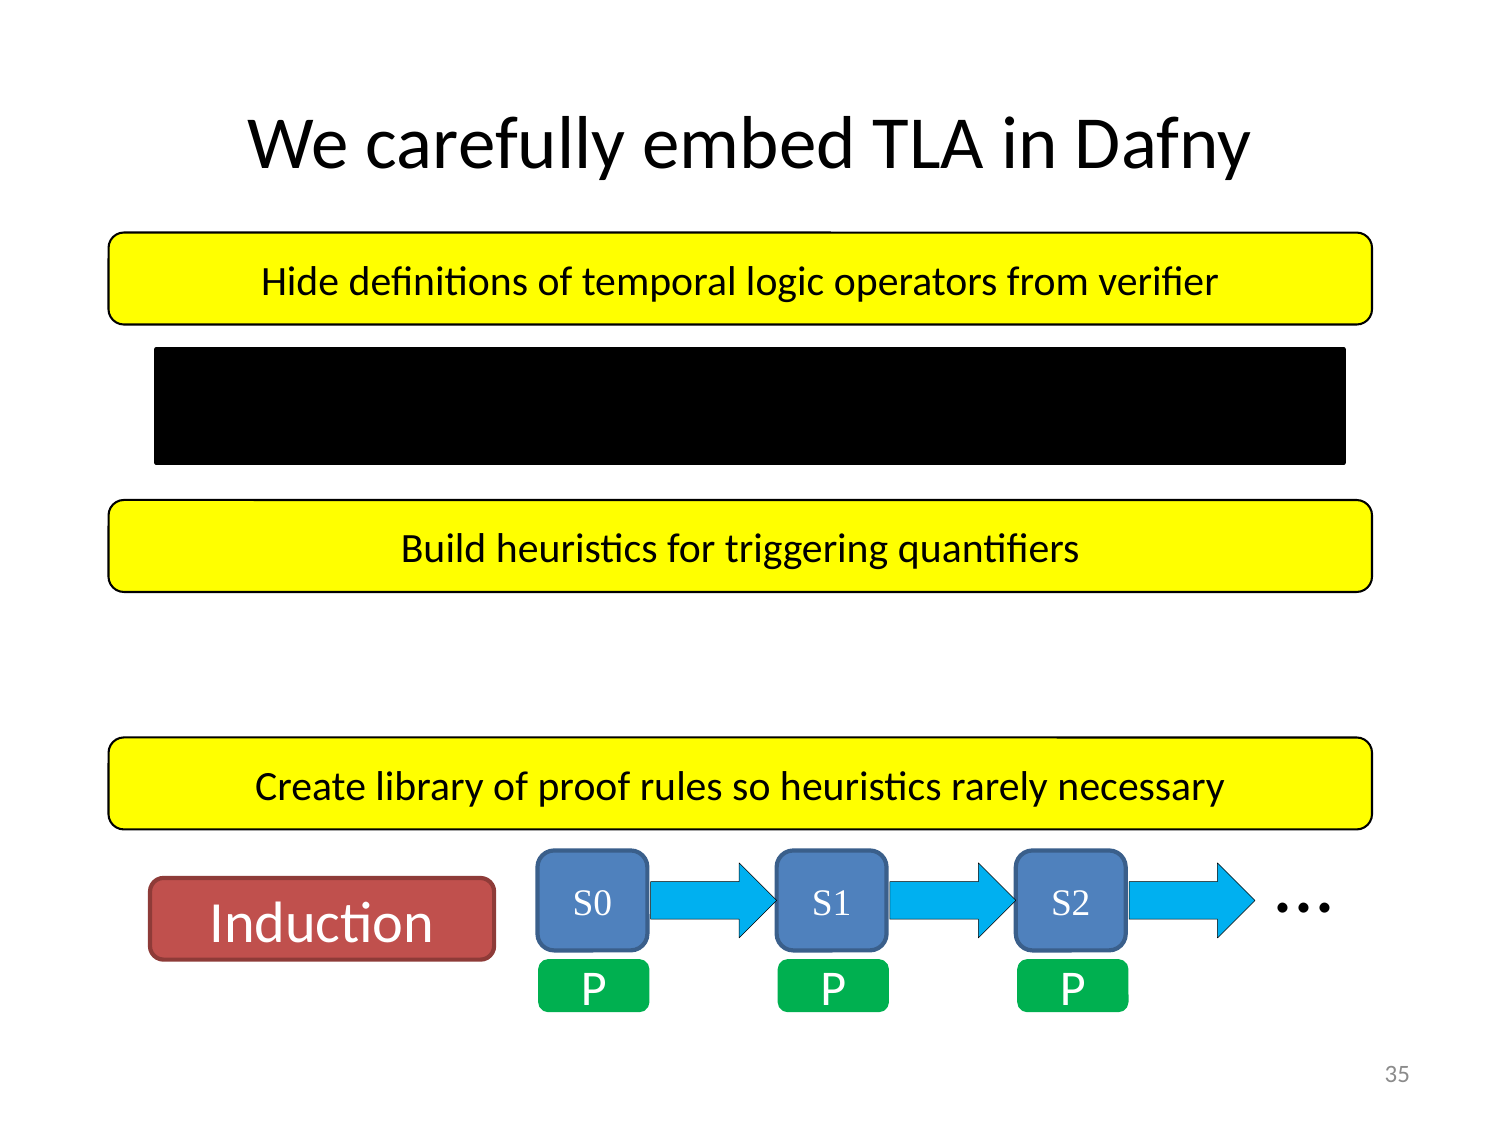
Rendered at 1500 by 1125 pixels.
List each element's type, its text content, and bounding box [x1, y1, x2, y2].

text_box Hide definitions of temporal logic operators from verifier [108, 232, 1373, 325]
text_box P [779, 961, 887, 1011]
text_box [156, 349, 1344, 463]
text_box S1 [776, 850, 887, 951]
text_box Build heuristics for triggering quantifiers [108, 499, 1373, 592]
text_box Induction [149, 877, 495, 960]
text_box ... [1258, 821, 1351, 937]
slide_number <number> [1074, 1042, 1425, 1103]
text_box S0 [537, 850, 648, 951]
text_box S2 [1015, 850, 1126, 951]
title We carefully embed TLA in Dafny [75, 45, 1425, 233]
text_box P [1019, 961, 1127, 1011]
text_box Create library of proof rules so heuristics rarely necessary [108, 737, 1373, 830]
text_box P [540, 961, 648, 1011]
text_box [889, 862, 1016, 938]
text_box [1129, 862, 1255, 938]
text_box [650, 862, 777, 938]
